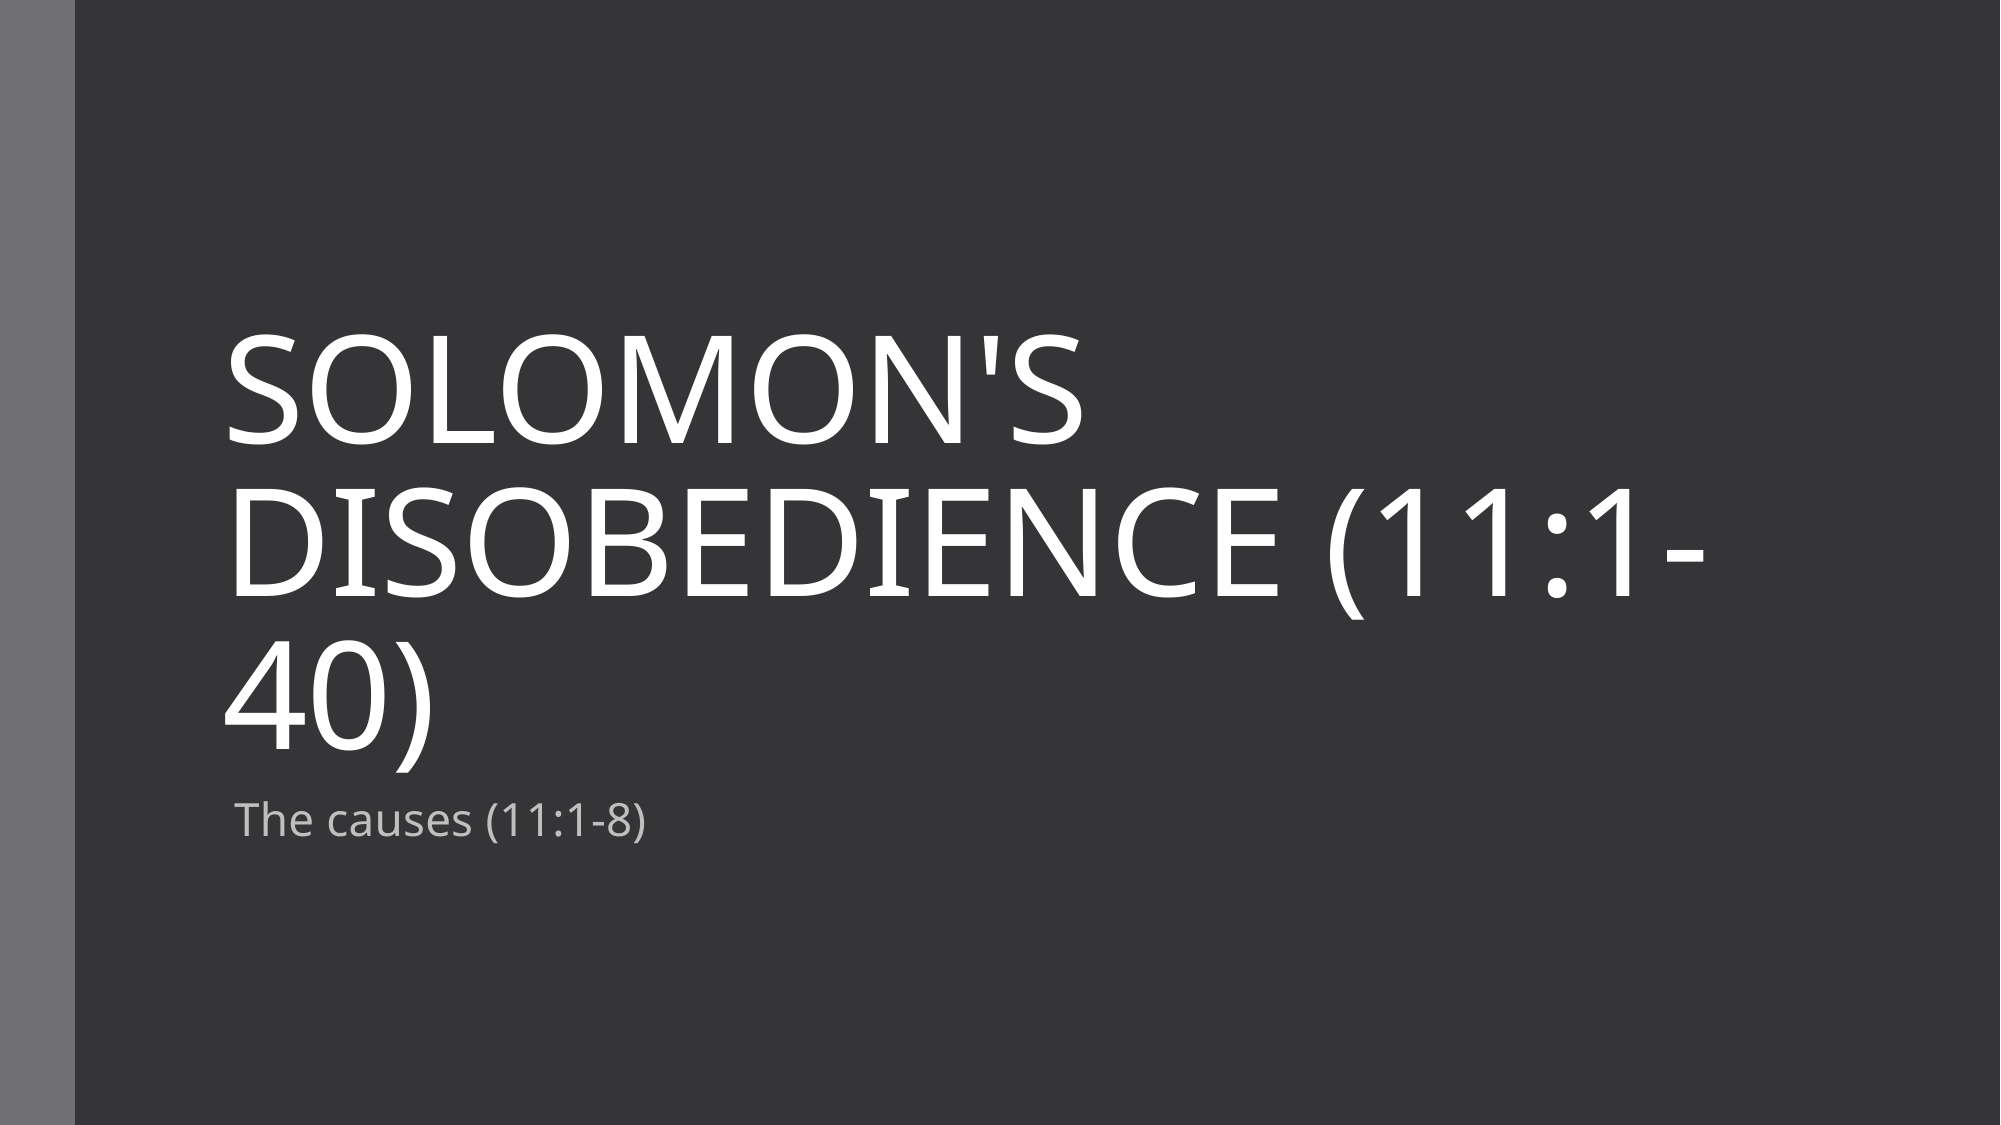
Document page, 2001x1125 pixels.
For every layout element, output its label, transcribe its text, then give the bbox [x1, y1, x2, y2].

title SOLOMON'S DISOBEDIENCE (11:1-40) [206, 124, 1752, 787]
subtitle The causes (11:1-8) [206, 787, 1752, 1066]
